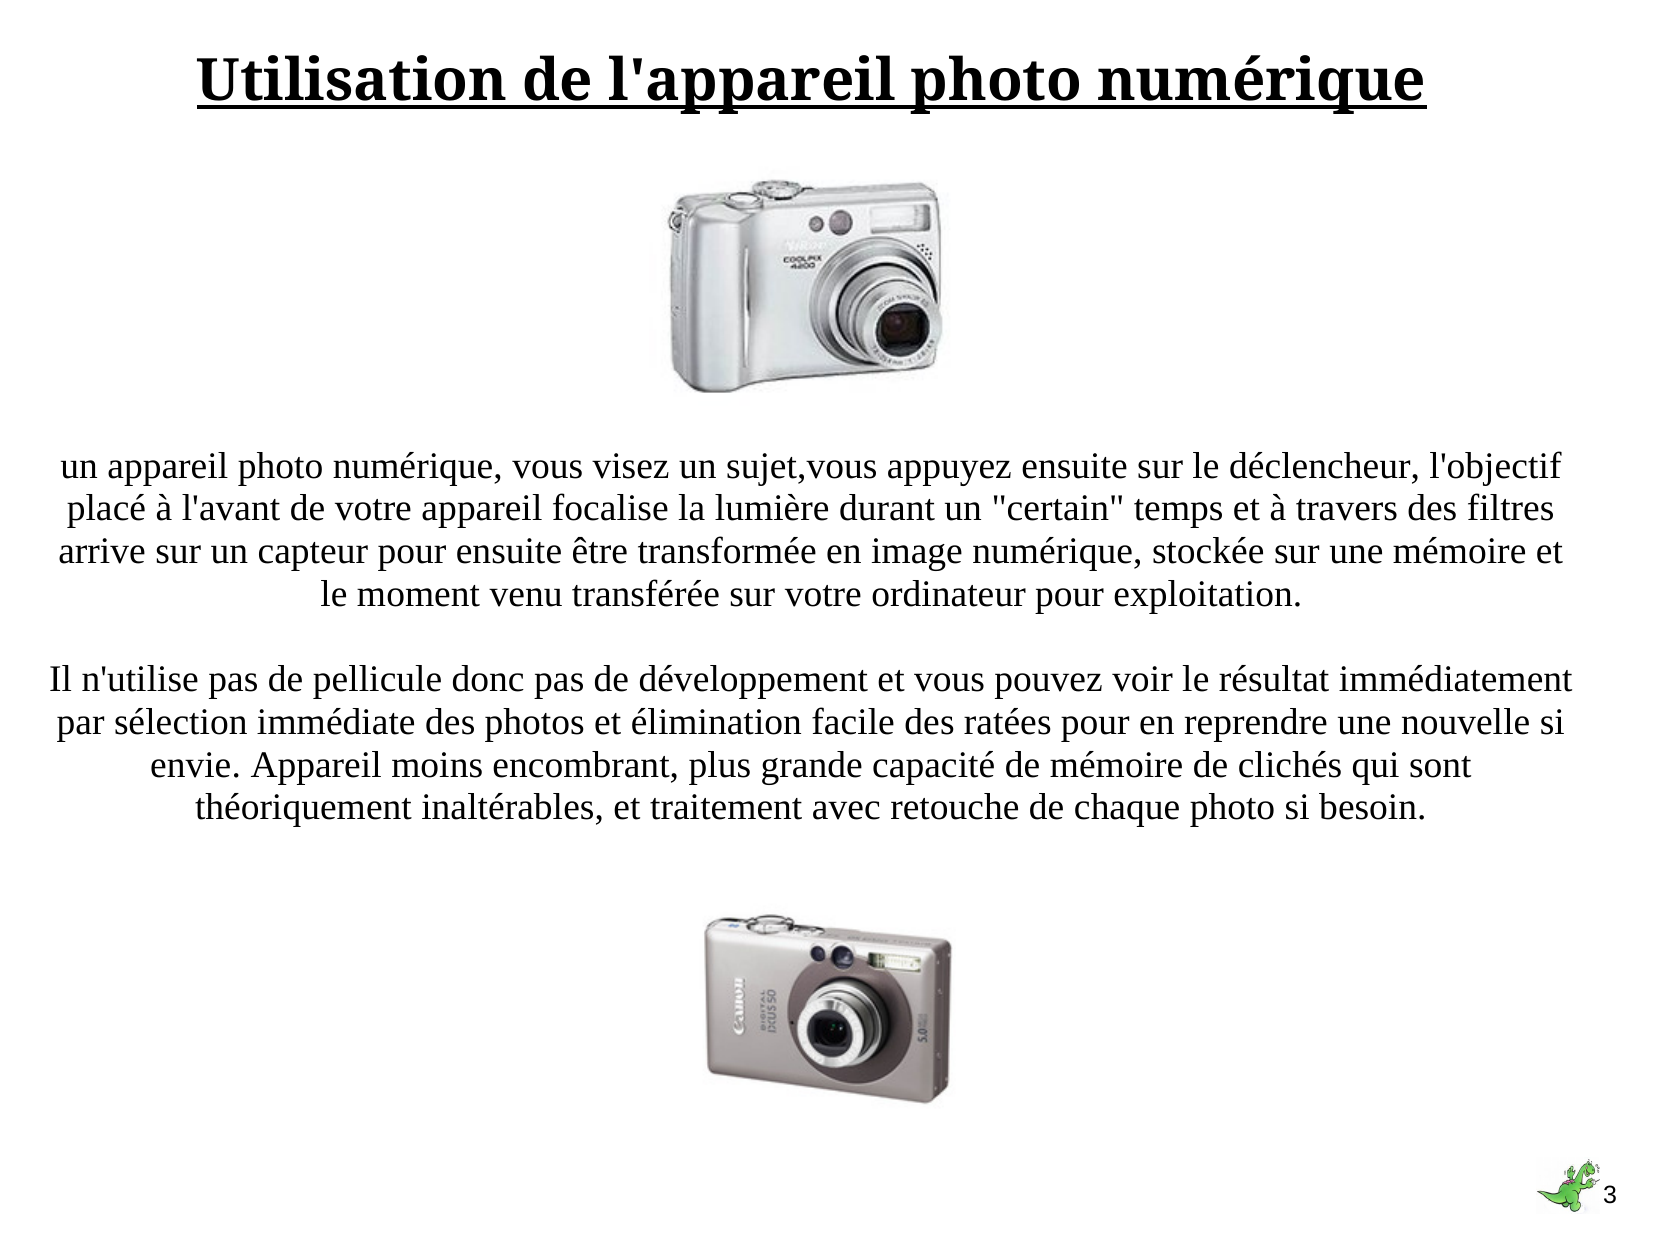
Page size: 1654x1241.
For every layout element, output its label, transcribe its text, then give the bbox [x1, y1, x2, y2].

picture [649, 130, 963, 443]
text_box 3 [1603, 1180, 1632, 1210]
picture [1536, 1157, 1600, 1214]
picture [679, 856, 980, 1157]
text_box Utilisation de l'appareil photo numérique un appareil photo numérique, vous visez un sujet,vous appuyez ensuite sur le déclencheur, l'objectif placé à l'avant de votre appareil focalise la lumière durant un "certain" temps et à travers des filtres arrive sur un capteur pour ensuite être transformée en image numérique, stockée sur une mémoire et le moment venu transférée sur votre ordinateur pour exploitation. Il n'utilise pas de pellicule donc pas de développement et vous pouvez voir le résultat immédiatement par sélection immédiate des photos et élimination facile des ratées pour en reprendre une nouvelle si envie. Appareil moins encombrant, plus grande capacité de mémoire de clichés qui sont théoriquement inaltérables, et traitement avec retouche de chaque photo si besoin. [29, 29, 1595, 833]
